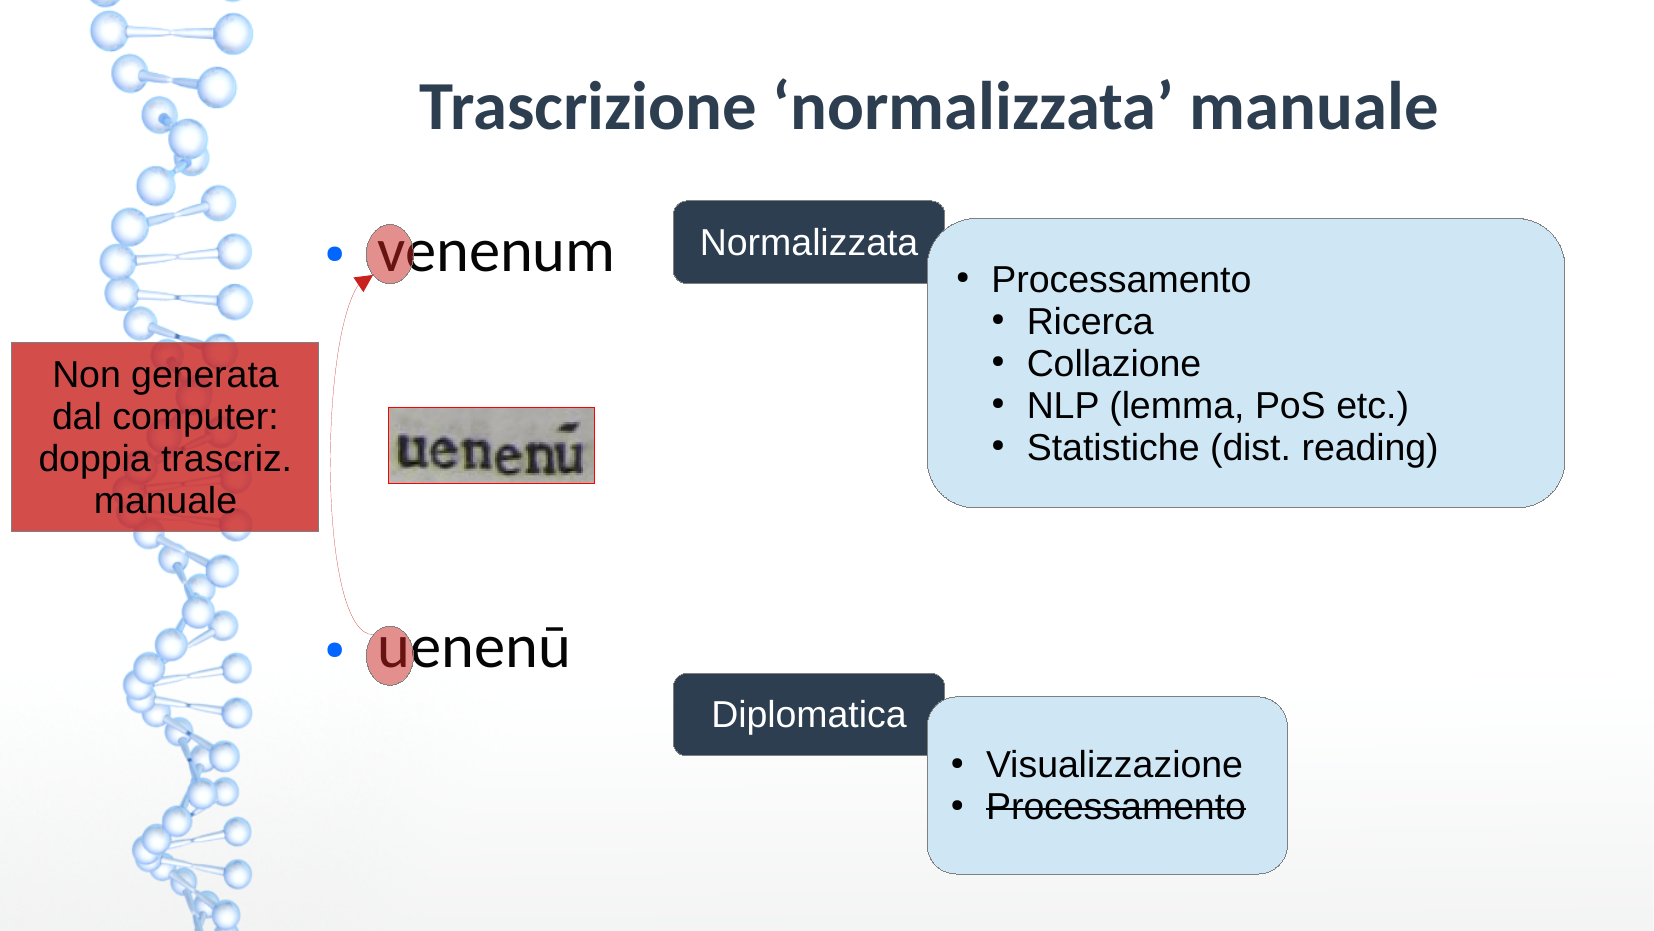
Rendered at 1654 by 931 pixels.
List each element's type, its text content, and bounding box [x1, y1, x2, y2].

text_box Diplomatica [673, 673, 945, 756]
text_box [366, 626, 414, 686]
list venenum [349, 224, 662, 308]
text_box Visualizzazione Processamento [927, 696, 1288, 875]
text_box Normalizzata [673, 200, 945, 284]
text_box Non generata dal computer: doppia trascriz. manuale [11, 342, 319, 532]
title Trascrizione ‘normalizzata’ manuale [265, 35, 1595, 189]
list venenum [307, 224, 385, 308]
text_box Processamento Ricerca Collazione NLP (lemma, PoS etc.) Statistiche (dist. reading) [927, 218, 1565, 508]
text_box [366, 224, 414, 284]
picture [0, 0, 1654, 931]
list uenenū [307, 620, 626, 703]
